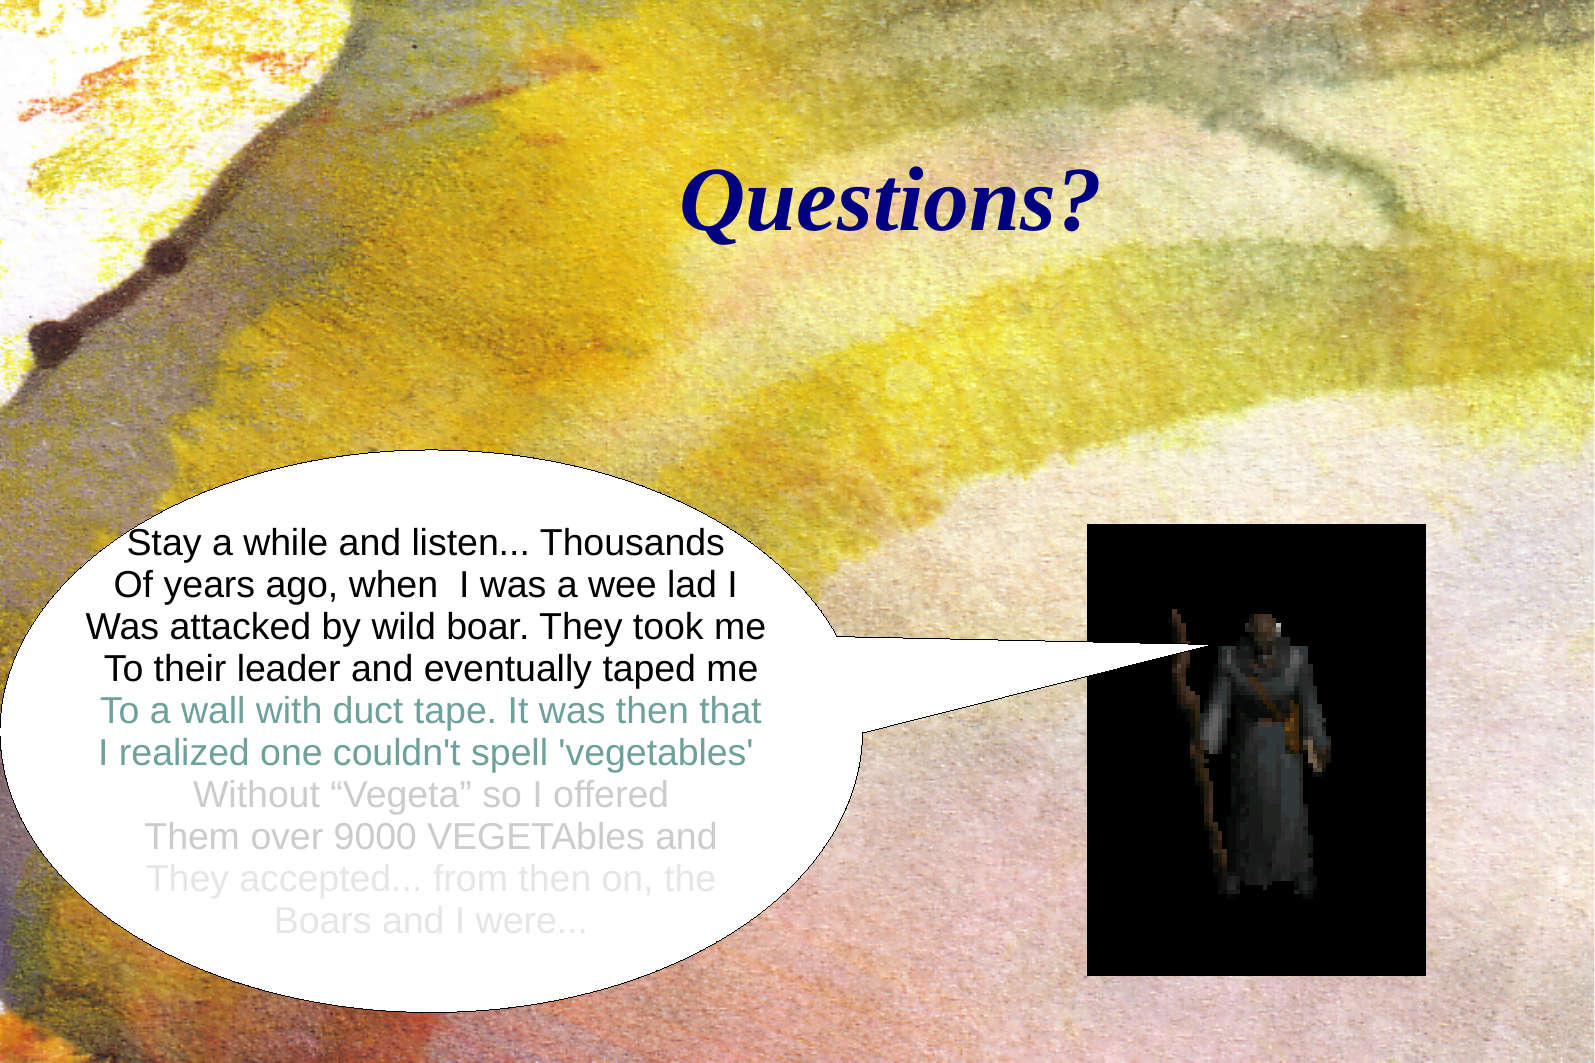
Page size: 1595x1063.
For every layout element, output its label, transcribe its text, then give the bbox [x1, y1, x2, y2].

picture [0, 0, 1595, 1063]
title Questions? [279, 118, 1504, 282]
text_box Stay a while and listen... Thousands Of years ago, when I was a wee lad I Was attacked by wild boar. They took me To their leader and eventually taped me To a wall with duct tape. It was then that I realized one couldn't spell 'vegetables' Without “Vegeta” so I offered Them over 9000 VEGETAbles and They accepted... from then on, the Boars and I were... [0, 449, 1214, 1013]
